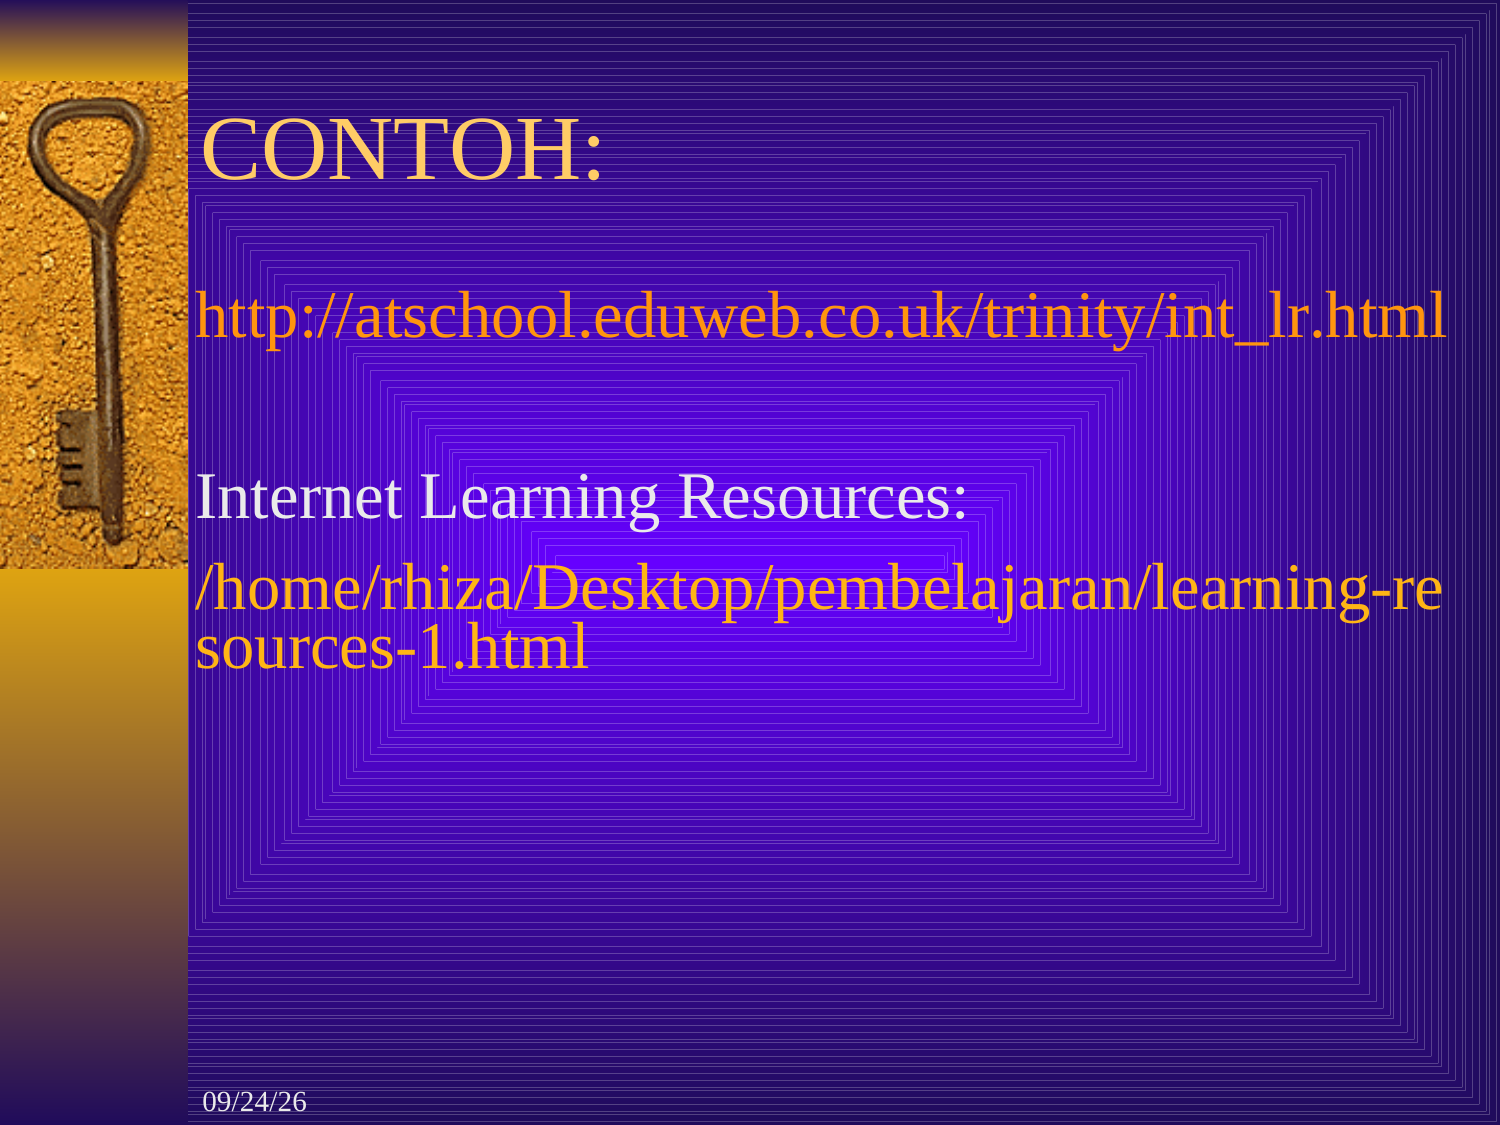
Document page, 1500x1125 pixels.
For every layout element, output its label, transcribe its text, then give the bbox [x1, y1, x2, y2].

list http://atschool.eduweb.co.uk/trinity/int_lr.html Internet Learning Resources: /home/rhiza/Desktop/pembelajaran/learning-resources-1.html [195, 277, 1471, 1001]
picture [0, 81, 188, 569]
title CONTOH: [200, 57, 1476, 241]
